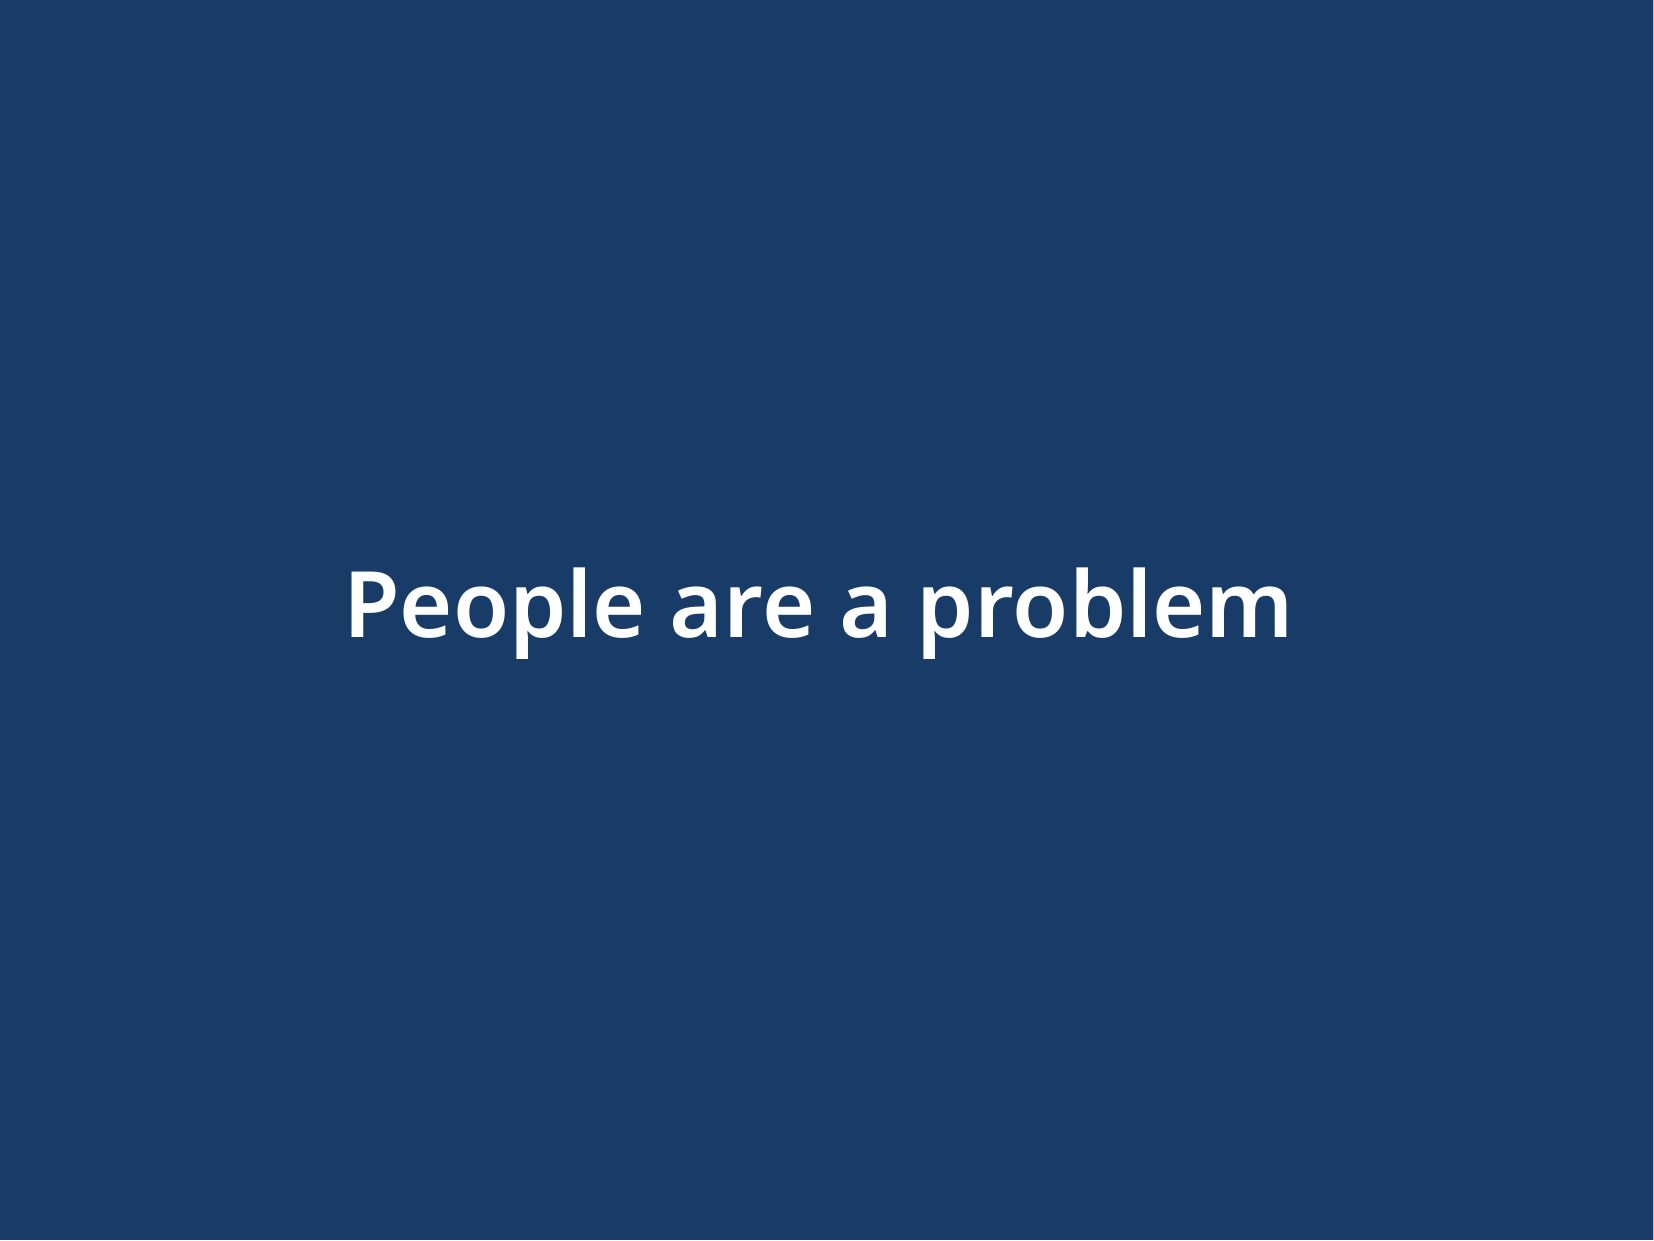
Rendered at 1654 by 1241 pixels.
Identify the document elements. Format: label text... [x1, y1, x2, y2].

title People are a problem [75, 498, 1564, 706]
